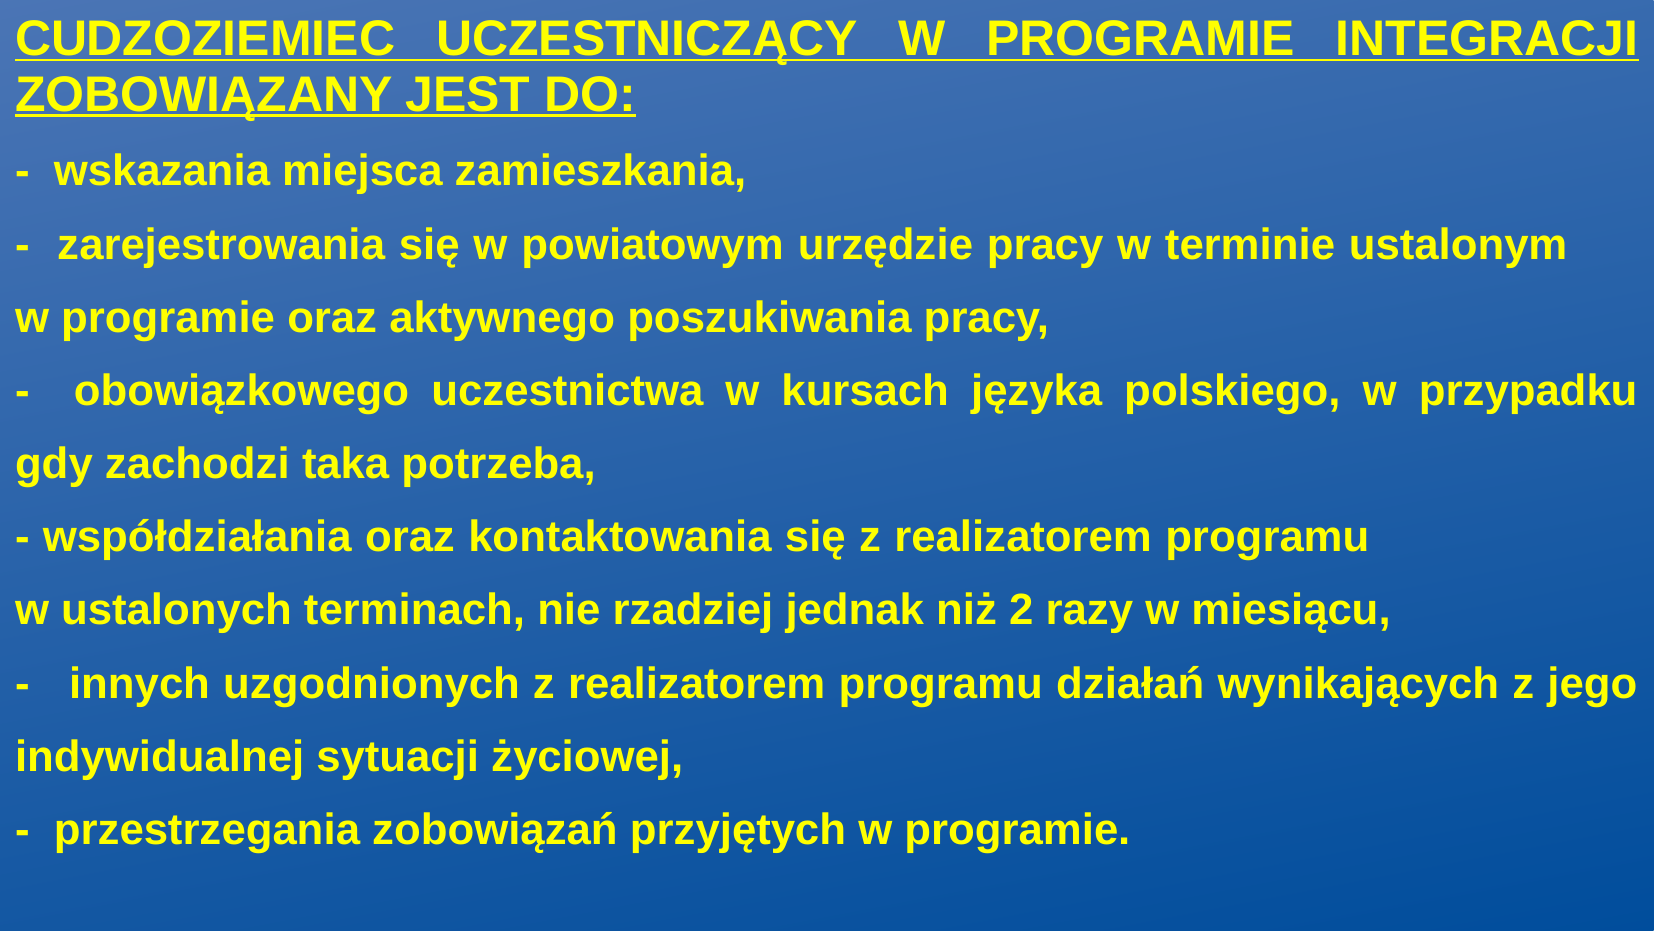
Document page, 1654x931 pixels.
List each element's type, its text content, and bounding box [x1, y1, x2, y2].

text_box CUDZOZIEMIEC UCZESTNICZĄCY W PROGRAMIE INTEGRACJI ZOBOWIĄZANY JEST DO: - wskazania miejsca zamieszkania, - zarejestrowania się w powiatowym urzędzie pracy w terminie ustalonym w programie oraz aktywnego poszukiwania pracy, - obowiązkowego uczestnictwa w kursach języka polskiego, w przypadku gdy zachodzi taka potrzeba, - współdziałania oraz kontaktowania się z realizatorem programu w ustalonych terminach, nie rzadziej jednak niż 2 razy w miesiącu, - innych uzgodnionych z realizatorem programu działań wynikających z jego indywidualnej sytuacji życiowej, - przestrzegania zobowiązań przyjętych w programie. [0, 3, 1654, 926]
